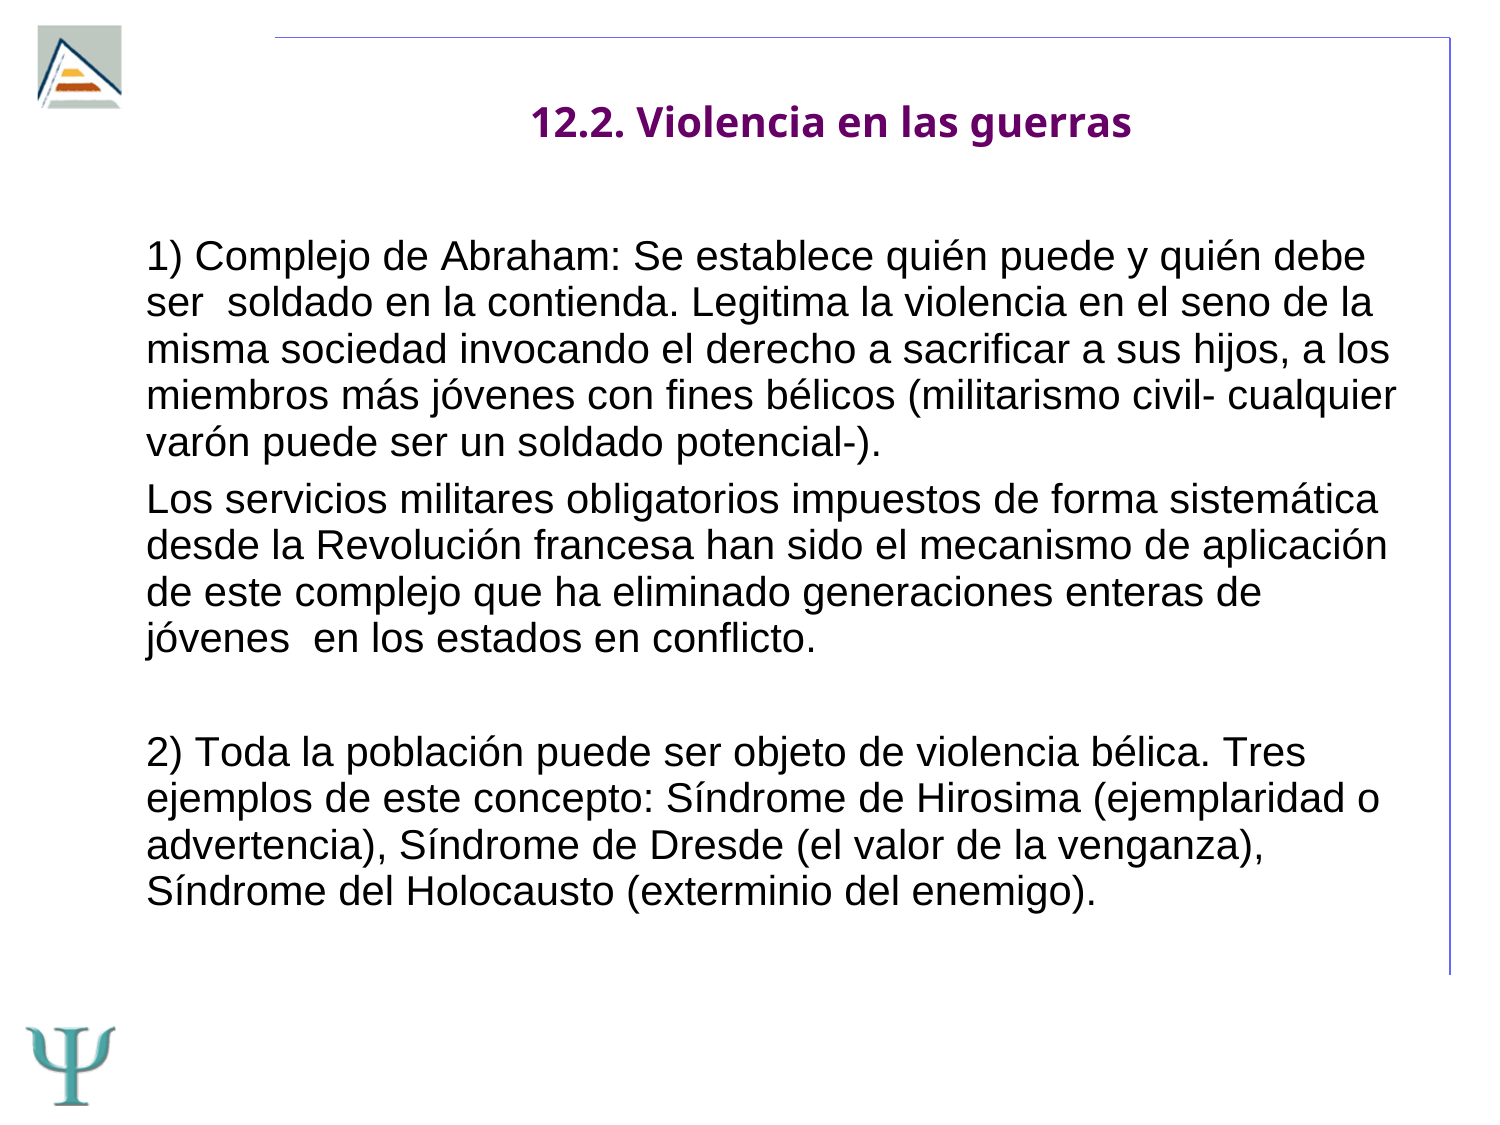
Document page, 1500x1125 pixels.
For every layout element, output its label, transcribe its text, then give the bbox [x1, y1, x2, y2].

picture [24, 1024, 75, 1106]
list 1) Complejo de Abraham: Se establece quién puede y quién debe ser soldado en la contienda. Legitima la violencia en el seno de la misma sociedad invocando el derecho a sacrificar a sus hijos, a los miembros más jóvenes con fines bélicos (militarismo civil- cualquier varón puede ser un soldado potencial-). Los servicios militares obligatorios impuestos de forma sistemática desde la Revolución francesa han sido el mecanismo de aplicación de este complejo que ha eliminado generaciones enteras de jóvenes en los estados en conflicto. 2) Toda la población puede ser objeto de violencia bélica. Tres ejemplos de este concepto: Síndrome de Hirosima (ejemplaridad o advertencia), Síndrome de Dresde (el valor de la venganza), Síndrome del Holocausto (exterminio del enemigo). [75, 224, 1426, 1125]
title 12.2. Violencia en las guerras [262, 74, 1401, 168]
picture [37, 24, 122, 109]
